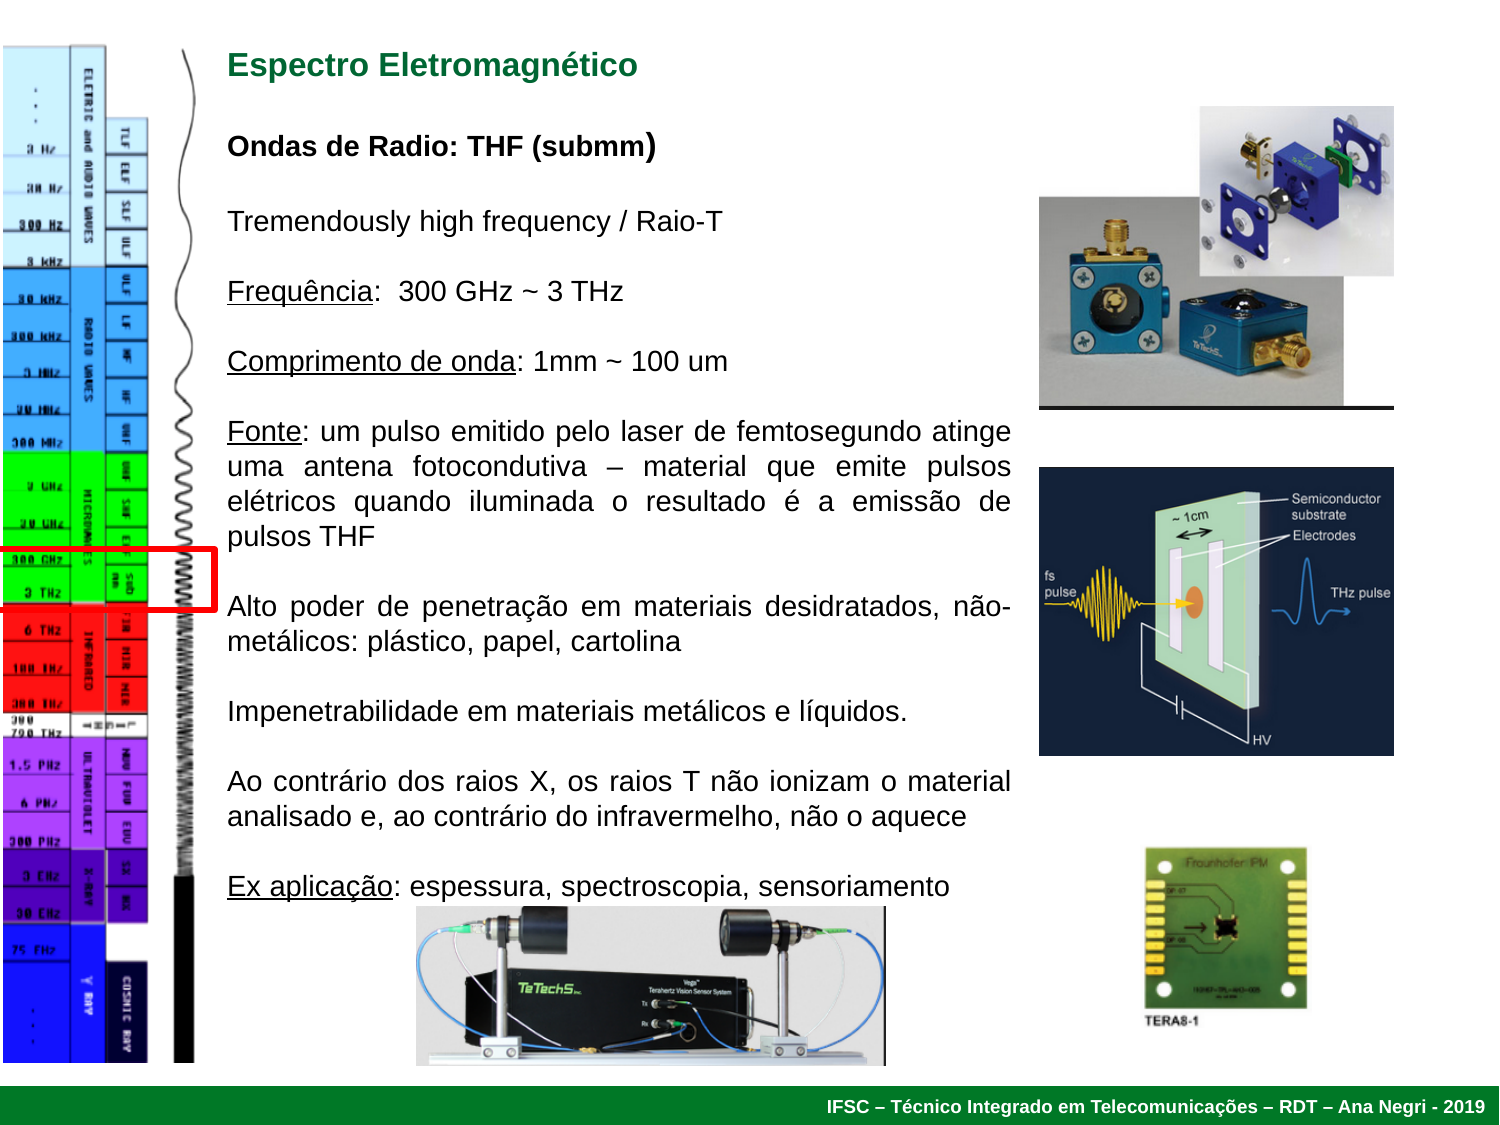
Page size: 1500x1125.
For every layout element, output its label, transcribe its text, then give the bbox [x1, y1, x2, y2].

picture [3, 35, 199, 546]
picture [1039, 467, 1394, 756]
text_box IFSC – Técnico Integrado em Telecomunicações – RDT – Ana Negri - 2019 [812, 1087, 1500, 1125]
text_box ção [199, 613, 341, 674]
text_box Espectro Eletromagnético Ondas de Radio: THF (submm) Tremendously high frequency / Raio-T Frequência: 300 GHz ~ 3 THz Comprimento de onda: 1mm ~ 100 um Fonte: um pulso emitido pelo laser de femtosegundo atinge uma antena fotocondutiva – material que emite pulsos elétricos quando iluminada o resultado é a emissão de pulsos THF Alto poder de penetração em materiais desidratados, não-metálicos: plástico, papel, cartolina Impenetrabilidade em materiais metálicos e líquidos. Ao contrário dos raios X, os raios T não ionizam o material analisado e, ao contrário do infravermelho, não o aquece Ex aplicação: espessura, spectroscopia, sensoriamento [212, 35, 1028, 890]
picture [1140, 844, 1312, 1028]
picture [1039, 106, 1394, 410]
picture [416, 906, 886, 1066]
text_box [0, 1086, 1499, 1125]
picture [3, 613, 199, 1063]
picture [3, 552, 199, 607]
